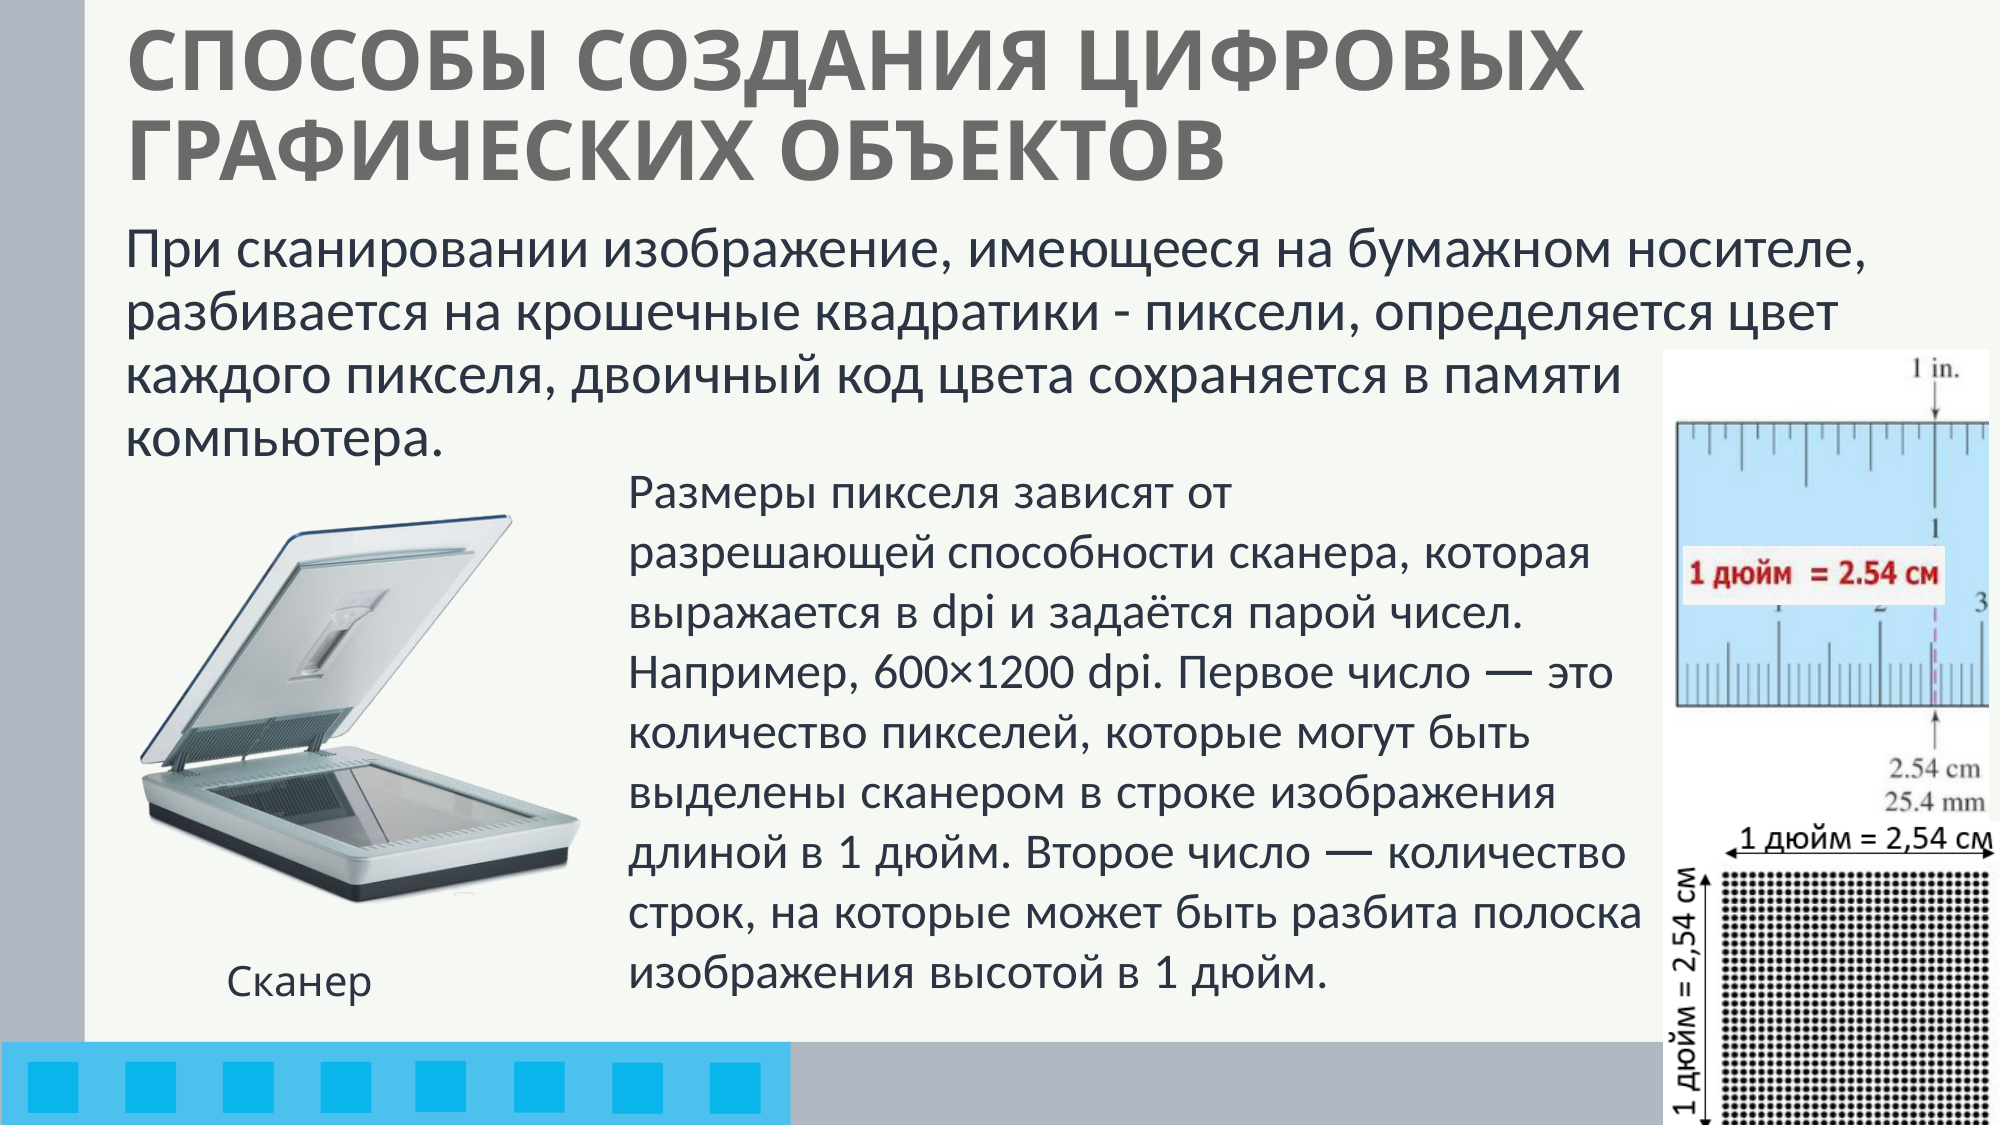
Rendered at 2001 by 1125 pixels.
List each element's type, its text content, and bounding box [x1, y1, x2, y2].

list При сканировании изображение, имеющееся на бумажном носителе, разбивается на крошечные квадратики - пиксели, определяется цвет каждого пикселя, двоичный код цвета сохраняется в памяти компьютера. [110, 209, 1892, 504]
title СПОСОБЫ СОЗДАНИЯ ЦИФРОВЫХ ГРАФИЧЕСКИХ ОБЪЕКТОВ [110, 0, 1892, 209]
picture [123, 509, 596, 917]
text_box Размеры﻿ пикселя﻿ зависят﻿ от﻿ разрешающей ﻿способности﻿ сканера,﻿ которая﻿ выражается﻿ в﻿ dpi﻿ и﻿ задаётся﻿ парой﻿ чисел. Например,﻿ 600﻿×﻿1200﻿ dpi.﻿ Первое﻿ число﻿ —﻿ это﻿ количество﻿ пикселей,﻿ которые﻿ могут﻿ быть﻿ выделены﻿ сканером﻿ в﻿ строке﻿ изображения﻿ длиной ﻿в﻿ 1﻿ дюйм.﻿ Второе﻿ число﻿ —﻿ количество﻿ строк,﻿ на﻿ которые﻿ может﻿ быть﻿ разбита﻿ полоска﻿ изображения﻿ высотой ﻿в﻿ 1﻿ дюйм. [613, 451, 1663, 1006]
text_box Сканер [141, 947, 470, 1013]
picture [1663, 350, 2000, 1125]
